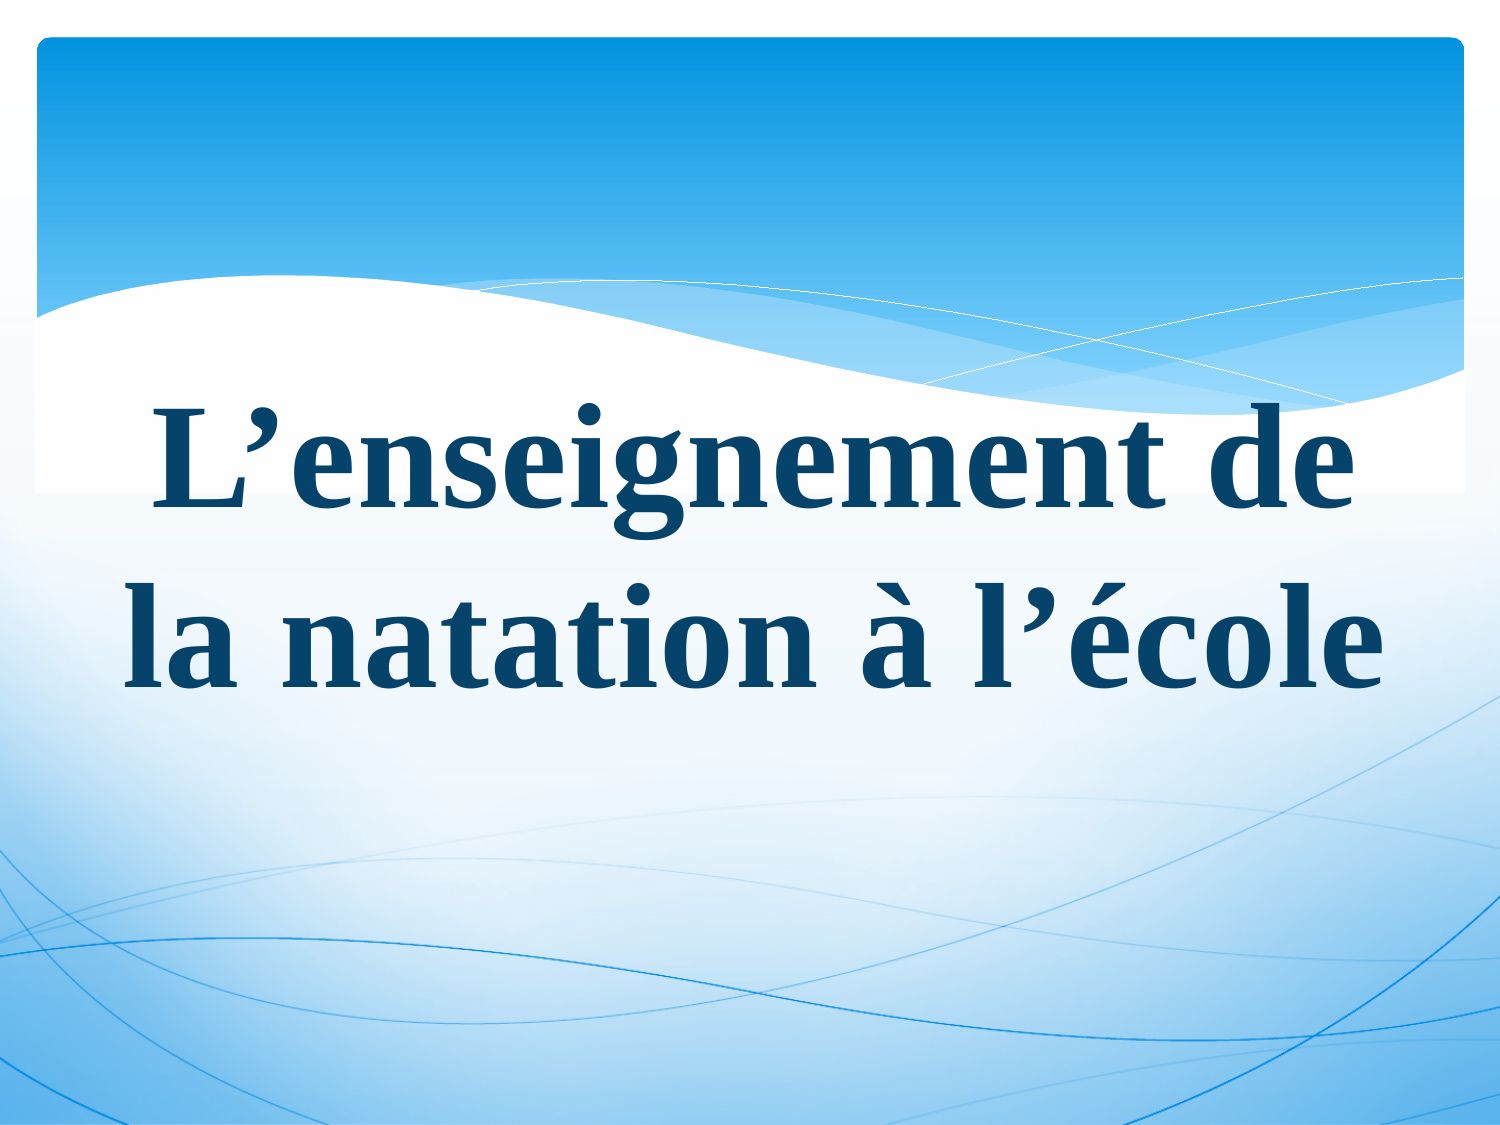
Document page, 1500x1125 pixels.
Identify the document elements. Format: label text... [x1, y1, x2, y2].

picture [0, 0, 1500, 1125]
text_box L’enseignement de la natation à l’école [100, 349, 1412, 725]
